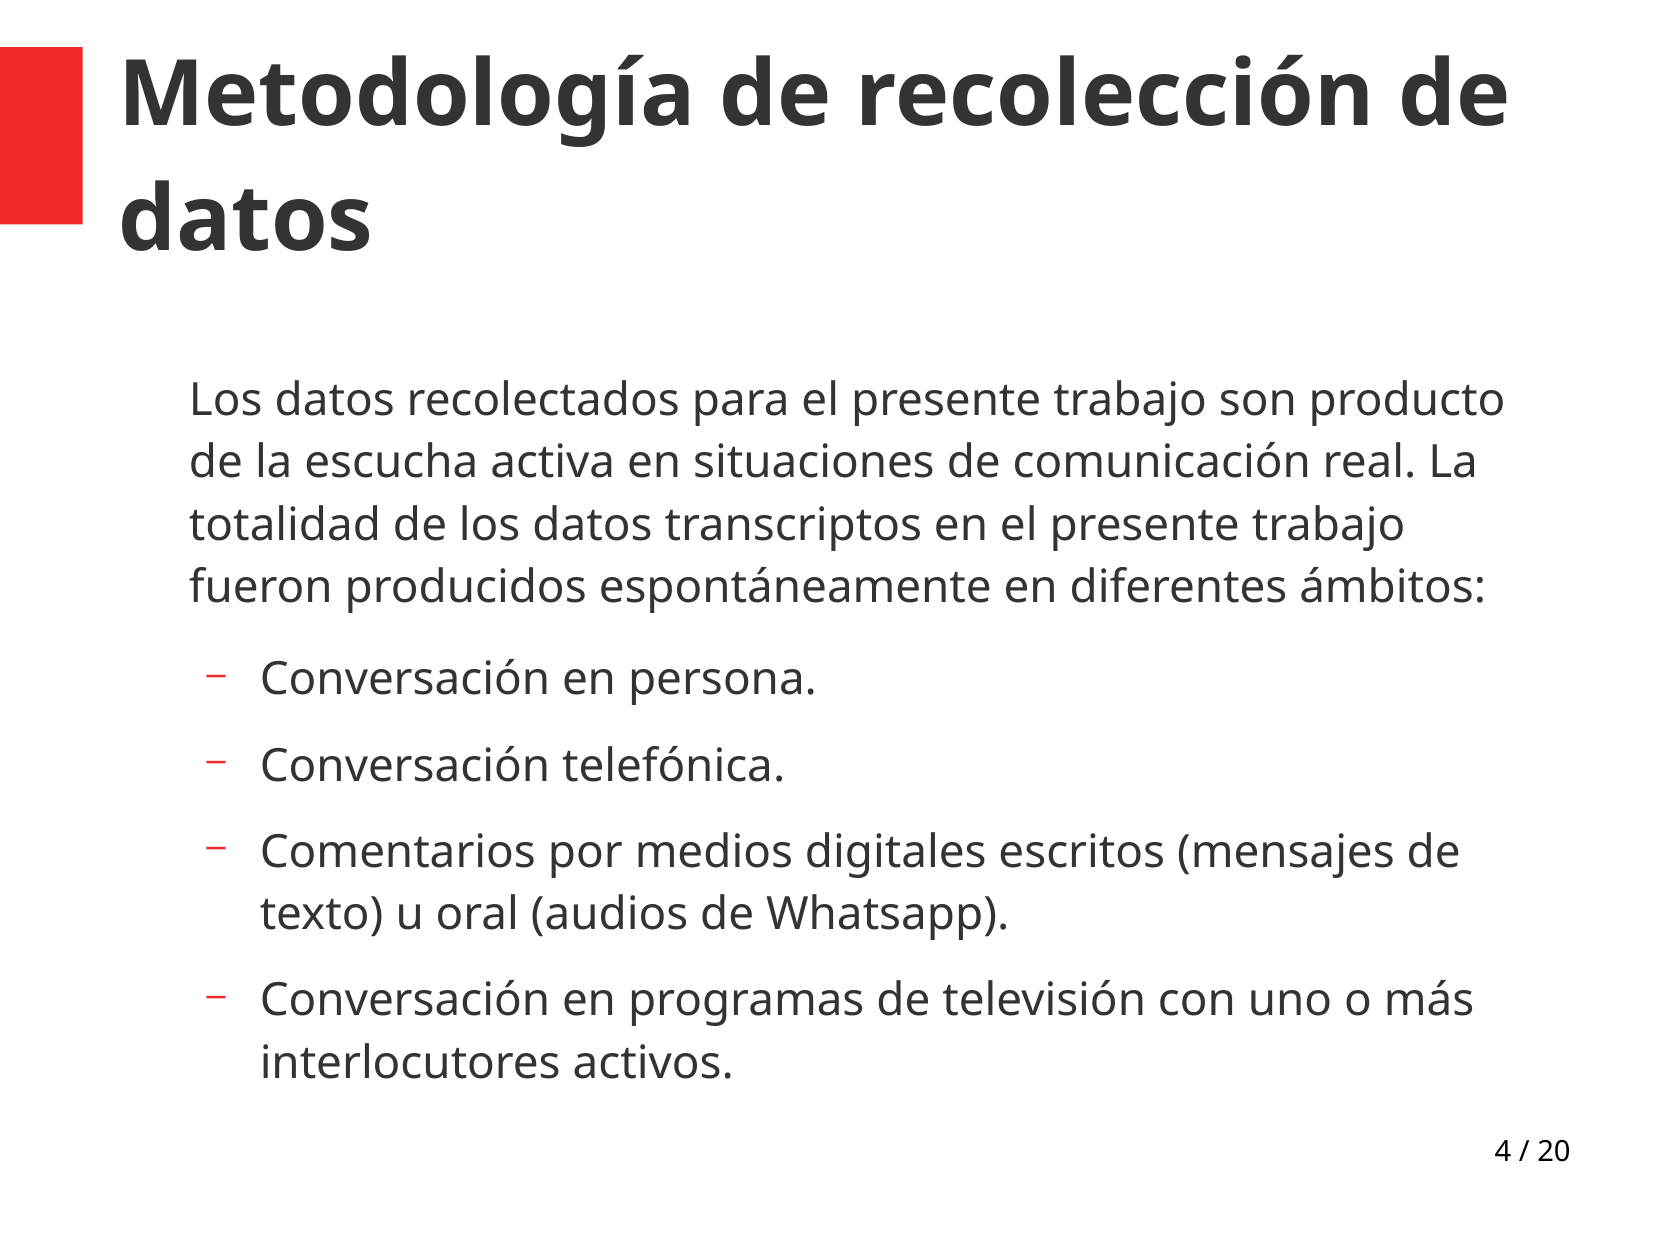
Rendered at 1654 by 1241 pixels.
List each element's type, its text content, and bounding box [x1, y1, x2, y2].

title Metodología de recolección de datos [118, 28, 1571, 278]
list Los datos recolectados para el presente trabajo son producto de la escucha activa en situaciones de comunicación real. La totalidad de los datos transcriptos en el presente trabajo fueron producidos espontáneamente en diferentes ámbitos: Conversación en persona. Conversación telefónica. Comentarios por medios digitales escritos (mensajes de texto) u oral (audios de Whatsapp). Conversación en programas de televisión con uno o más interlocutores activos. [118, 366, 1536, 1075]
